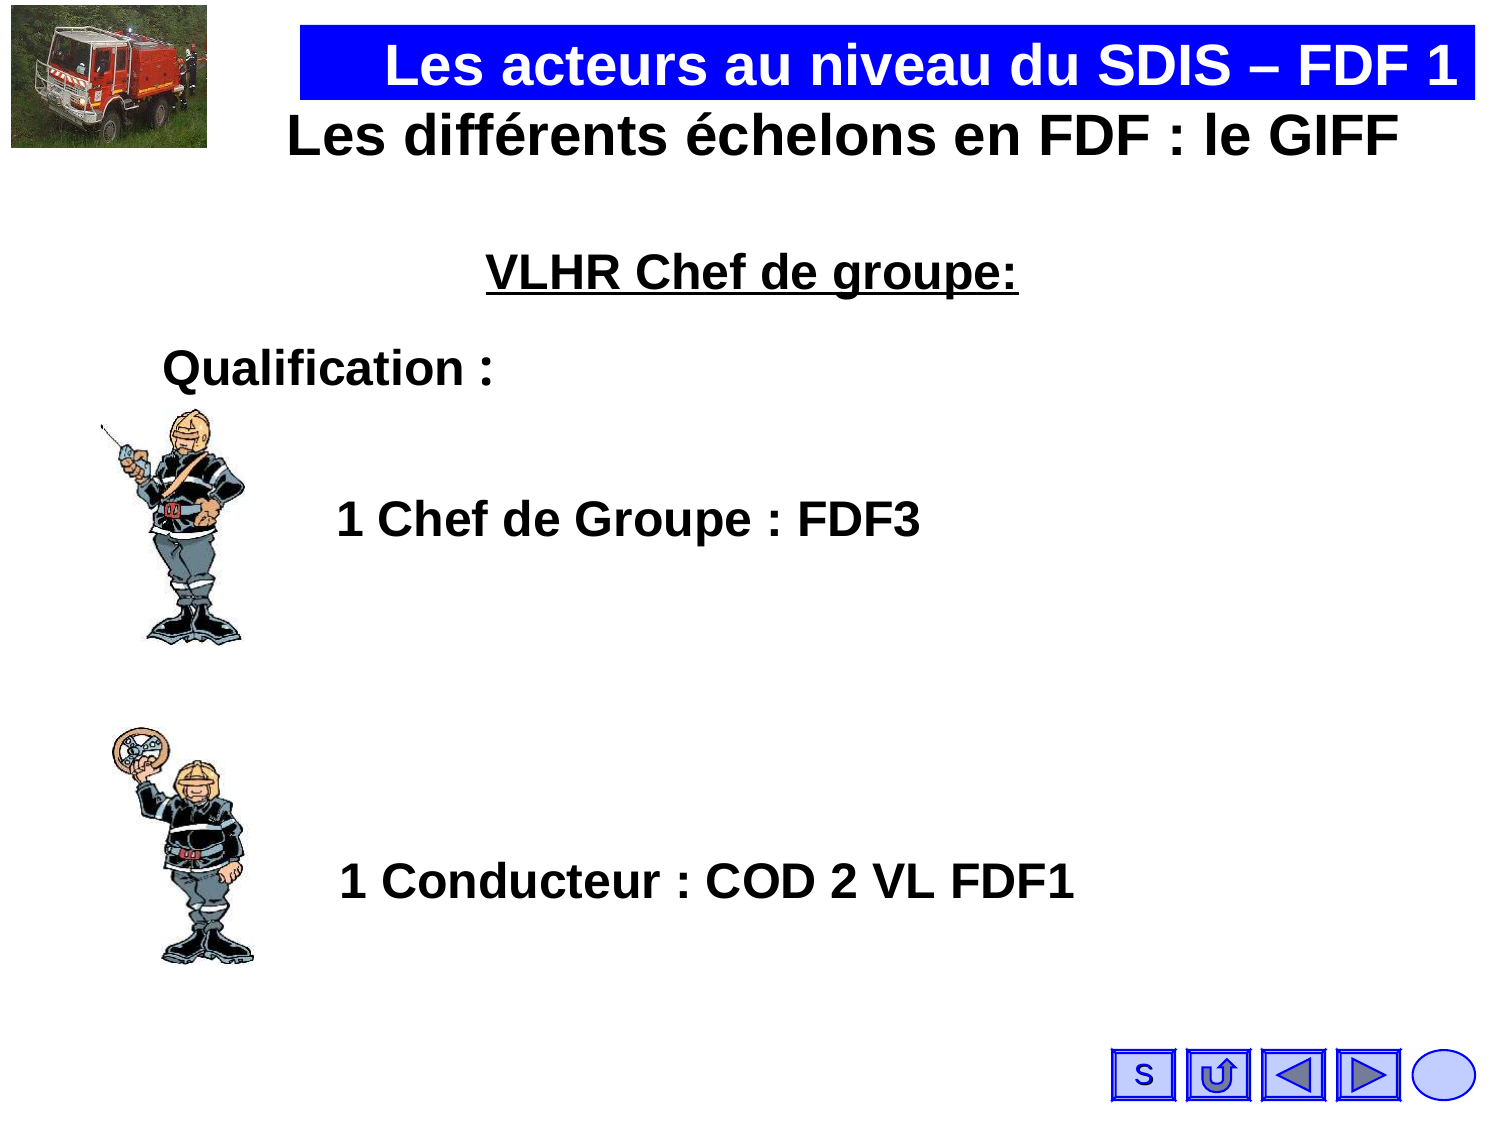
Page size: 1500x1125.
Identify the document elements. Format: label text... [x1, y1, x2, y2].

picture [112, 727, 254, 965]
text_box VLHR Chef de groupe: [470, 236, 1034, 308]
text_box 1 Conducteur : COD 2 VL FDF1 [324, 846, 1447, 918]
picture [11, 5, 207, 148]
text_box [1412, 1050, 1476, 1101]
text_box Qualification : [147, 324, 517, 410]
picture [100, 408, 245, 646]
text_box 1 Chef de Groupe : FDF3 [321, 483, 1163, 555]
text_box Les différents échelons en FDF : le GIFF [271, 94, 1447, 175]
text_box Les acteurs au niveau du SDIS – FDF 1 [300, 24, 1476, 100]
